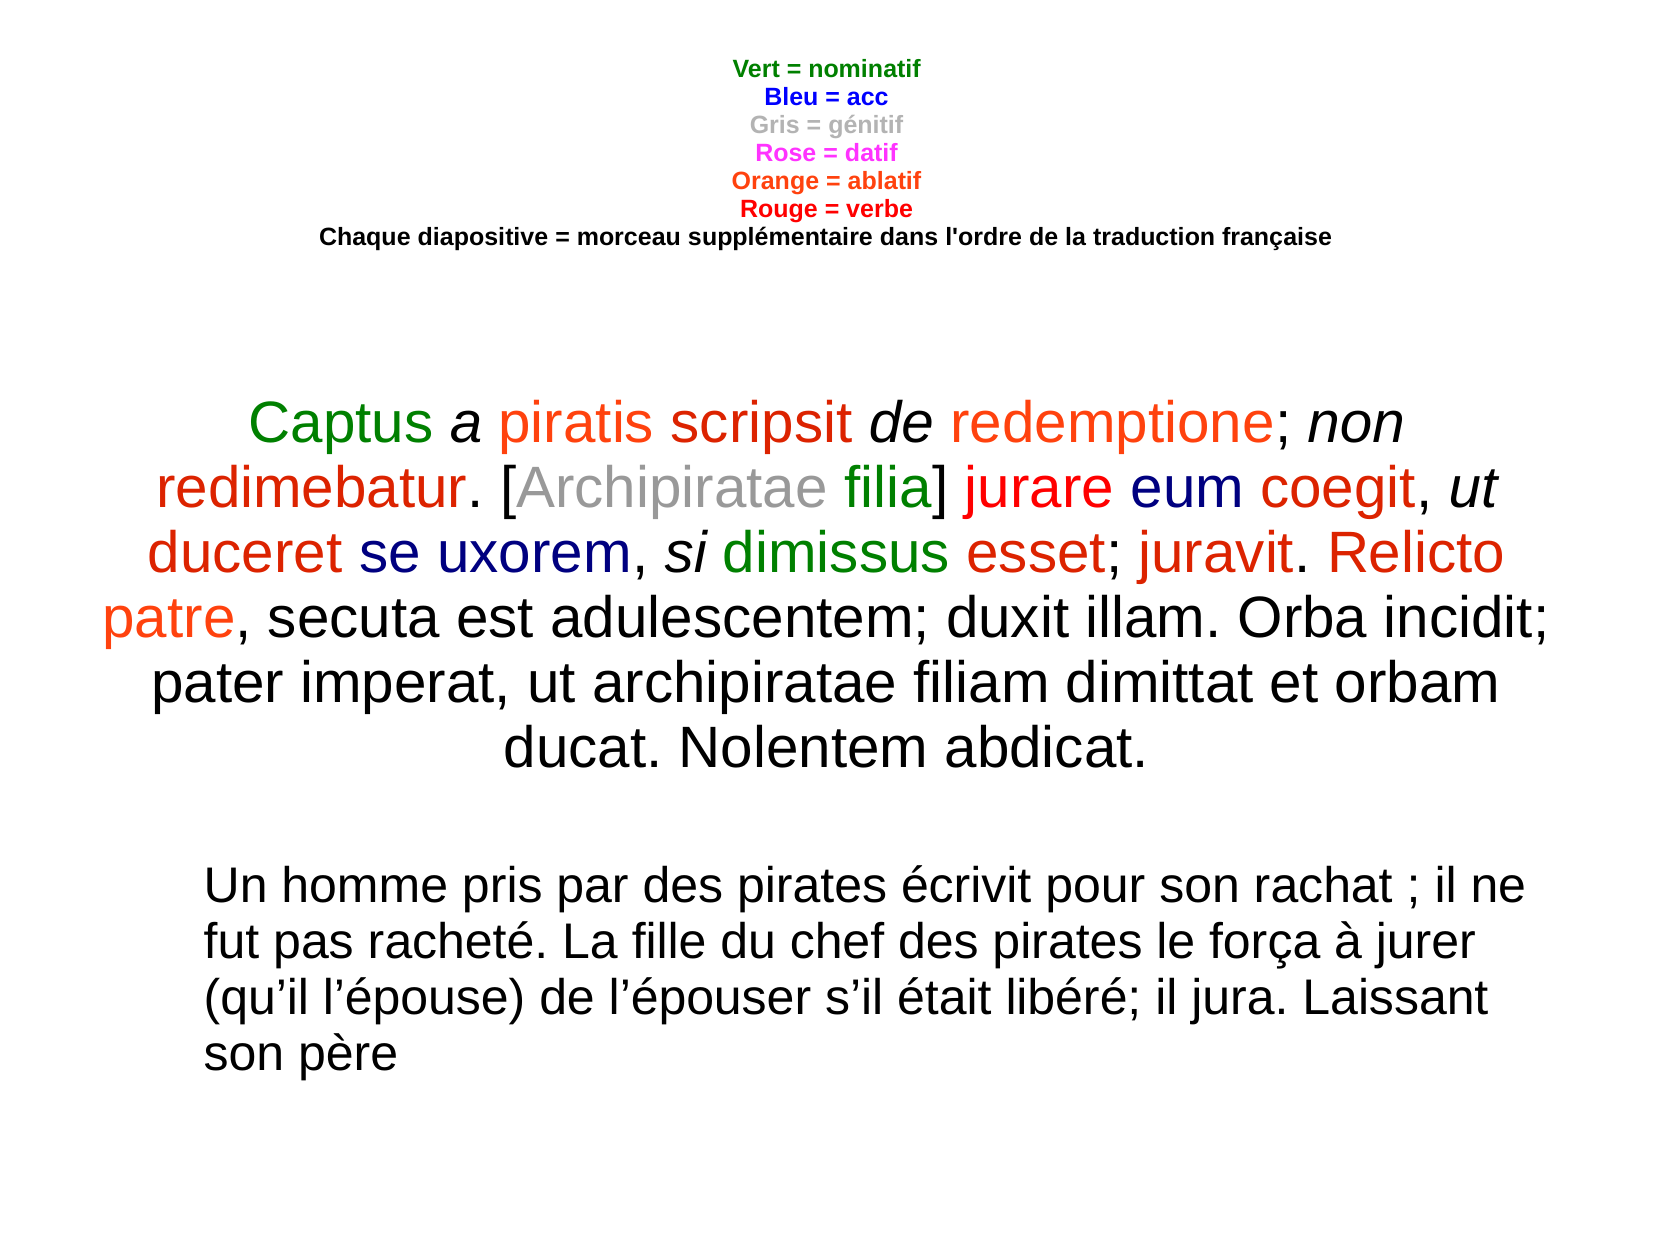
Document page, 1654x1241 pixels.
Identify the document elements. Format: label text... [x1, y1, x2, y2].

subtitle Captus a piratis scripsit de redemptione; non redimebatur. [Archipiratae filia] jurare eum coegit, ut duceret se uxorem, si dimissus esset; juravit. Relicto patre, secuta est adulescentem; duxit illam. Orba incidit; pater imperat, ut archipiratae filiam dimittat et orbam ducat. Nolentem abdicat. [82, 318, 1571, 851]
title Vert = nominatif Bleu = acc Gris = génitif Rose = datif Orange = ablatif Rouge = verbe Chaque diapositive = morceau supplémentaire dans l'ordre de la traduction française [82, 49, 1571, 257]
text_box Un homme pris par des pirates écrivit pour son rachat ; il ne fut pas racheté. La fille du chef des pirates le força à jurer (qu’il l’épouse) de l’épouser s’il était libéré; il jura. Laissant son père [188, 850, 1571, 1089]
